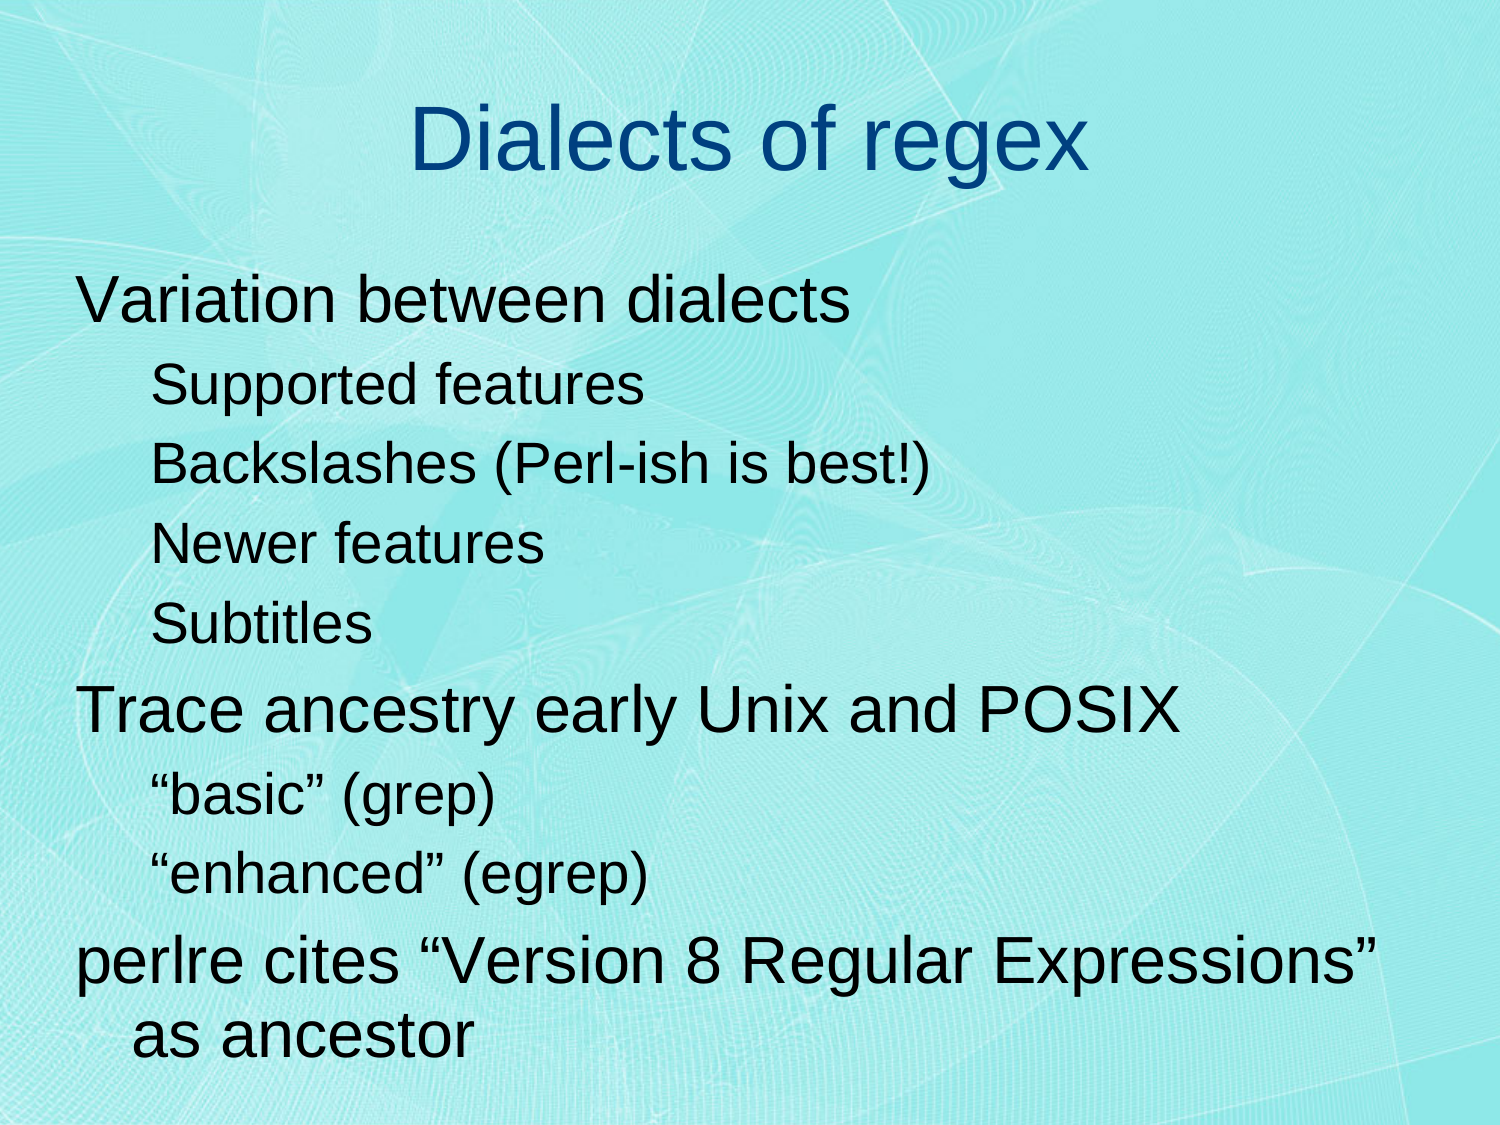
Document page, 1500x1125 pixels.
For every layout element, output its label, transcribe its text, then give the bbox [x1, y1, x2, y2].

list Variation between dialects Supported features Backslashes (Perl-ish is best!) Newer features Subtitles Trace ancestry early Unix and POSIX “basic” (grep) “enhanced” (egrep) perlre cites “Version 8 Regular Expressions” as ancestor [75, 262, 1426, 1071]
title Dialects of regex [75, 52, 1426, 226]
picture [0, 0, 1500, 1125]
